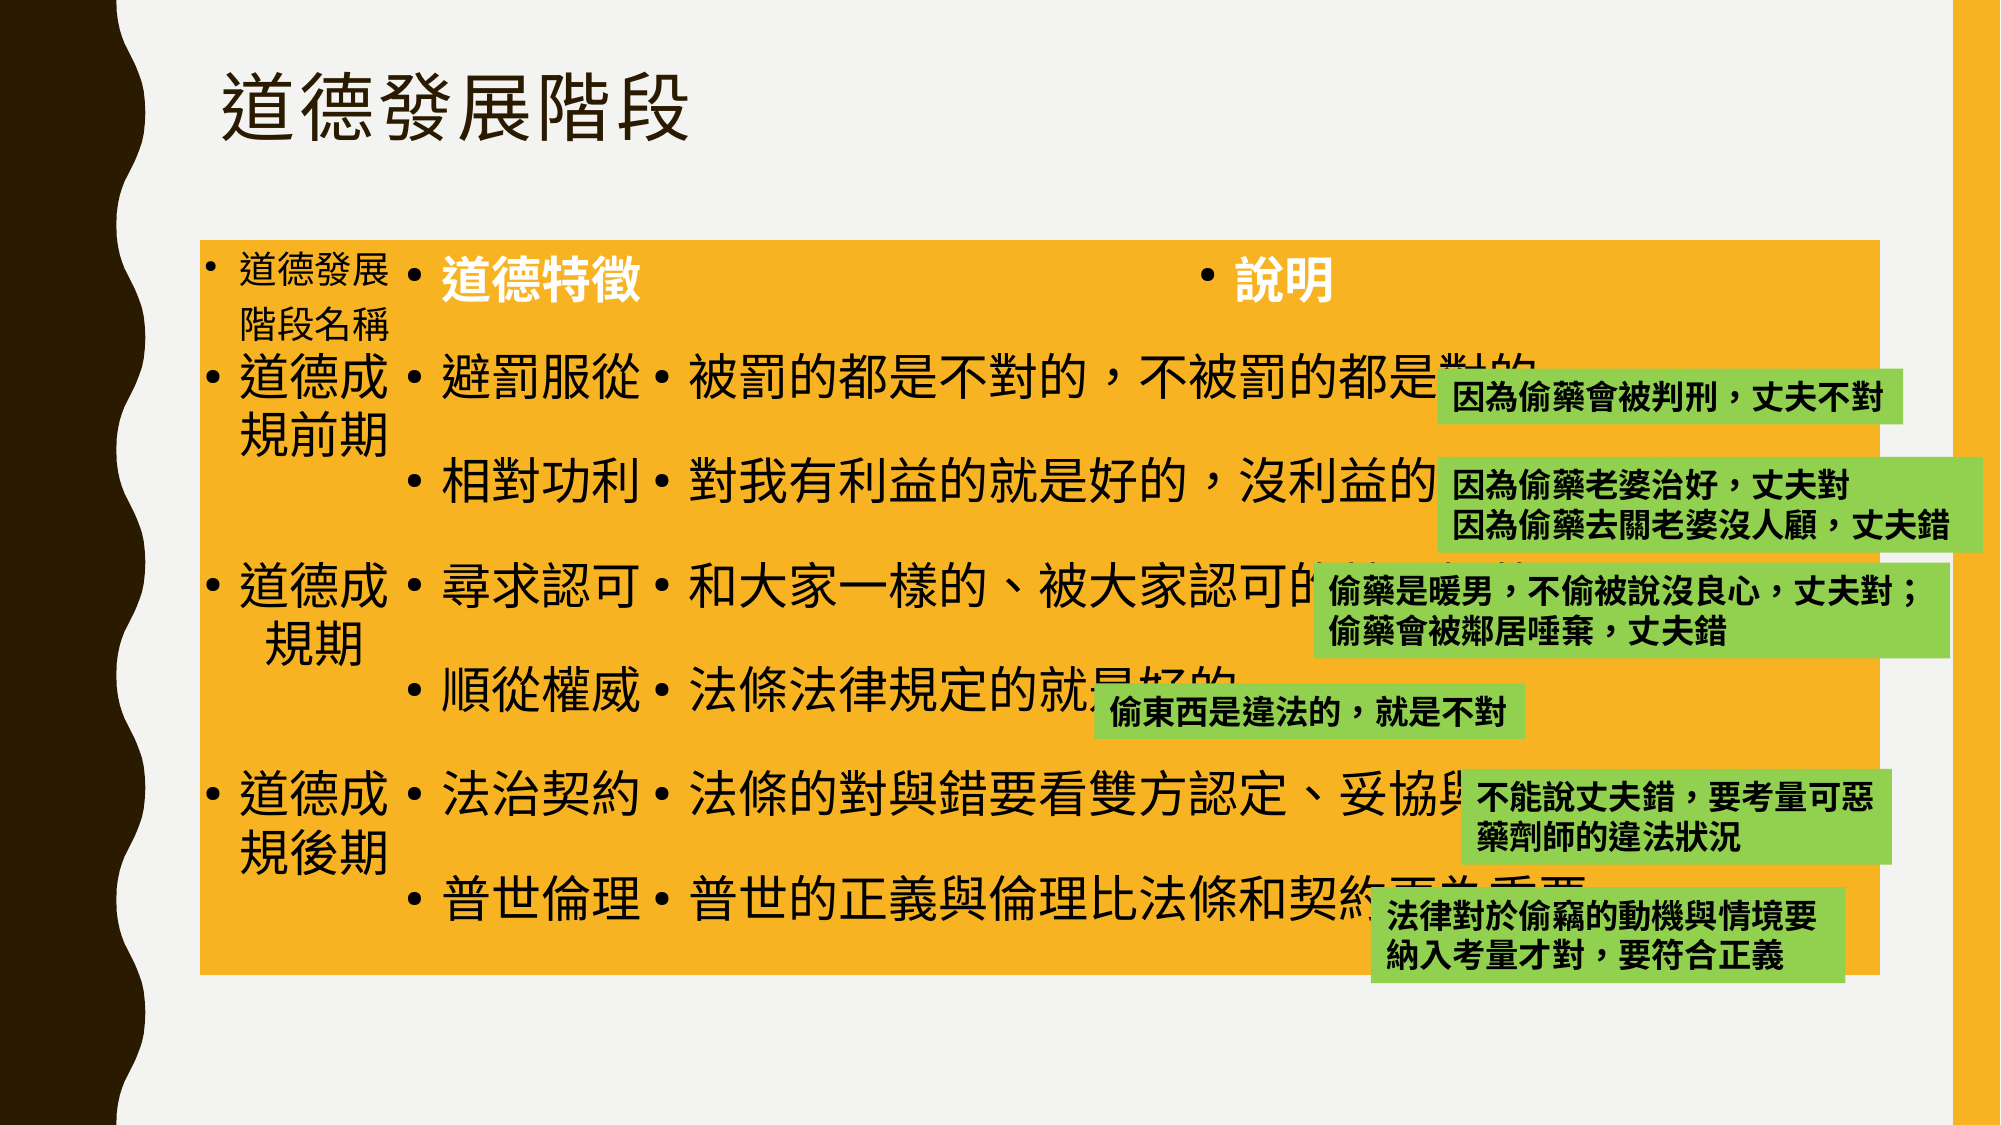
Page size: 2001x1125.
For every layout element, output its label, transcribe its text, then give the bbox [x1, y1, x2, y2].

table_cell 順從權威 [394, 662, 653, 766]
text_box 偷東西是違法的，就是不對 [1094, 683, 1526, 739]
table_cell 道德成規後期 [200, 766, 394, 975]
table_header 道德發展階段名稱 [200, 240, 394, 349]
table_cell 法治契約 [394, 766, 653, 871]
text_box 因為偷藥老婆治好，丈夫對 因為偷藥去關老婆沒人顧，丈夫錯 [1437, 456, 1983, 553]
table_cell 相對功利 [394, 453, 653, 558]
table_header 說明 [653, 240, 1880, 349]
table_cell 法條的對與錯要看雙方認定、妥協與多數利益 [653, 766, 1880, 871]
table_cell 普世倫理 [394, 871, 653, 975]
table_cell 道德成規前期 [200, 349, 394, 558]
title 道德發展階段 [205, 62, 1876, 240]
table_cell 普世的正義與倫理比法條和契約更為重要 [653, 871, 1880, 975]
table_cell 和大家一樣的、被大家認可的就是好的 [653, 558, 1880, 662]
table_cell 被罰的都是不對的，不被罰的都是對的 [653, 349, 1880, 453]
text_box 偷藥是暖男，不偷被說沒良心，丈夫對； 偷藥會被鄰居唾棄，丈夫錯 [1313, 562, 1951, 659]
table_cell 尋求認可 [394, 558, 653, 662]
text_box 法律對於偷竊的動機與情境要納入考量才對，要符合正義 [1370, 887, 1846, 984]
table_cell 法條法律規定的就是好的 [653, 662, 1880, 766]
table_header 道德特徵 [394, 240, 653, 349]
text_box 因為偷藥會被判刑，丈夫不對 [1437, 368, 1904, 425]
table_cell 道德成規期 [200, 558, 394, 766]
table_cell 避罰服從 [394, 349, 653, 453]
text_box 不能說丈夫錯，要考量可惡藥劑師的違法狀況 [1461, 768, 1892, 865]
table_cell 對我有利益的就是好的，沒利益的就是不好的 [653, 453, 1880, 558]
